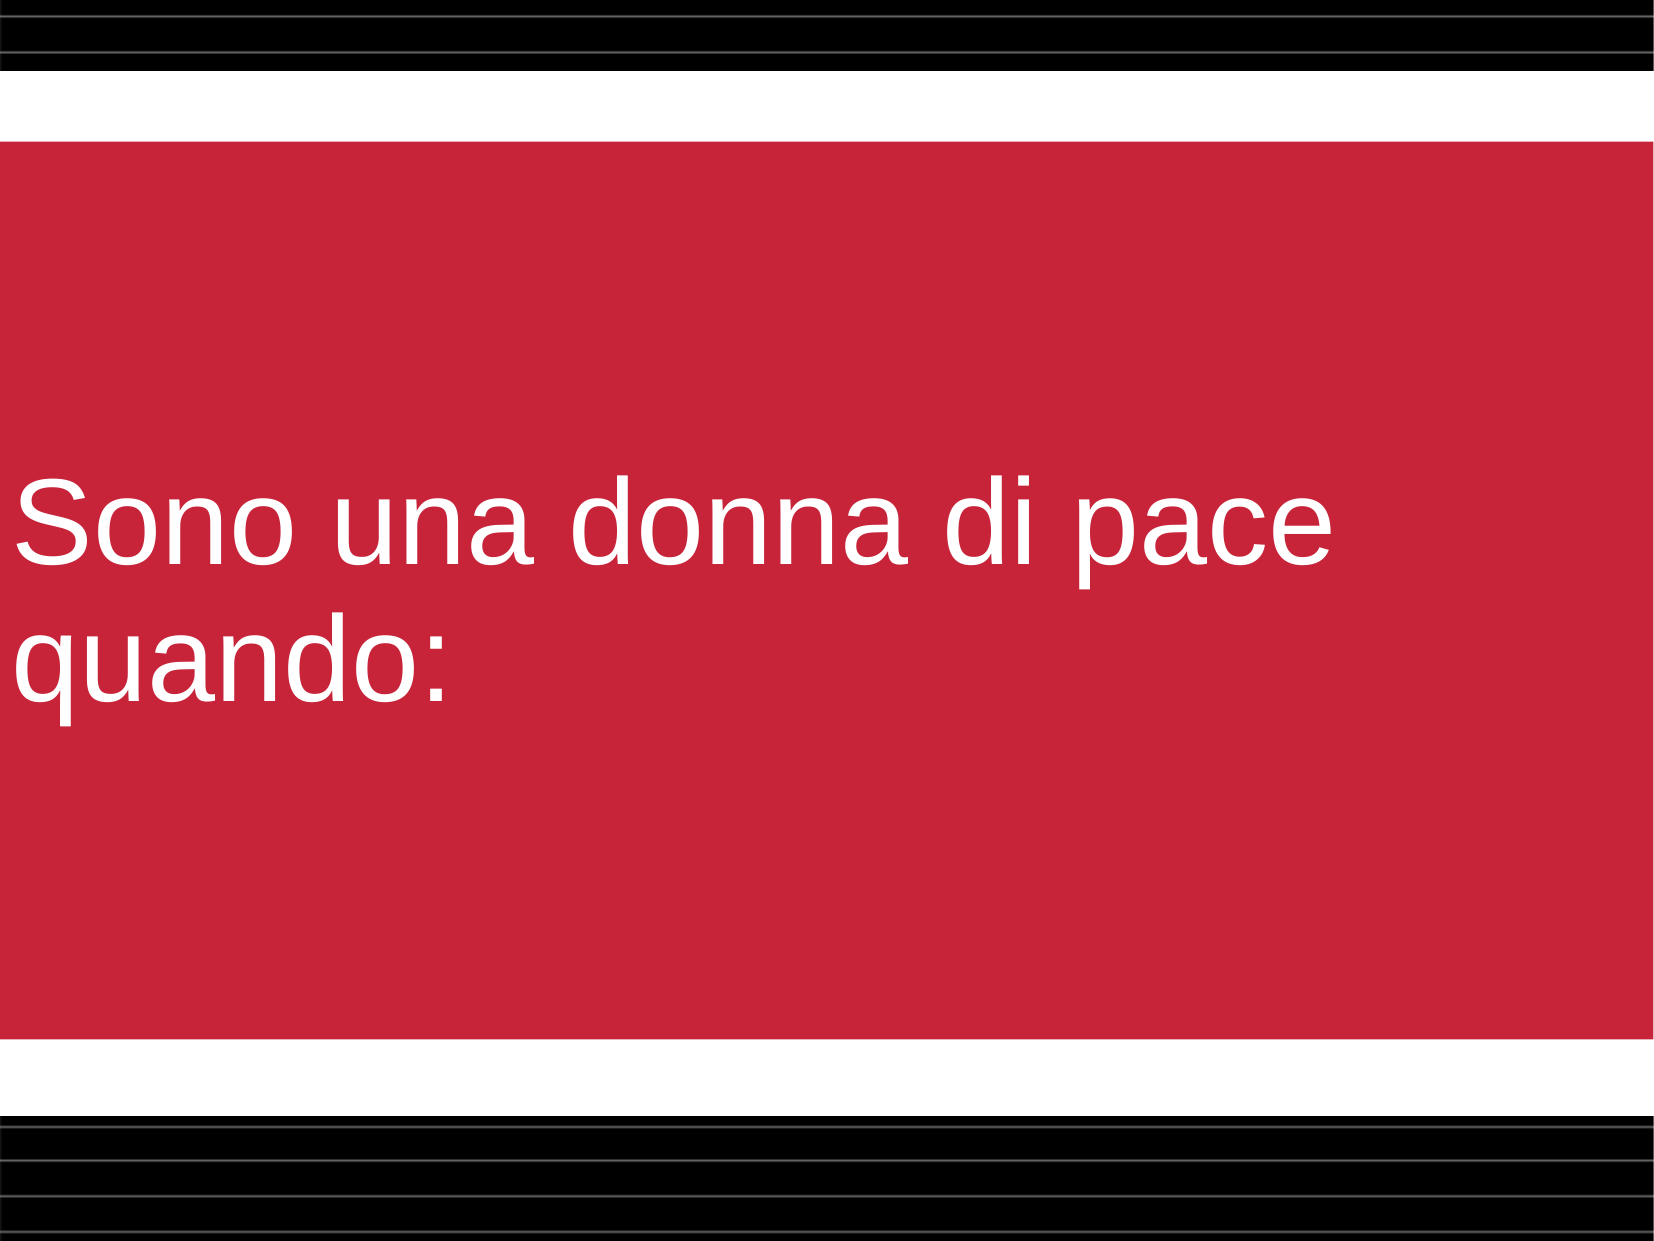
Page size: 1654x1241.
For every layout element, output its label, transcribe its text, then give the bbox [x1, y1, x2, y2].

title Sono una donna di pace quando: [0, 141, 1654, 1040]
picture [0, 1116, 1654, 1241]
picture [0, 0, 1654, 71]
